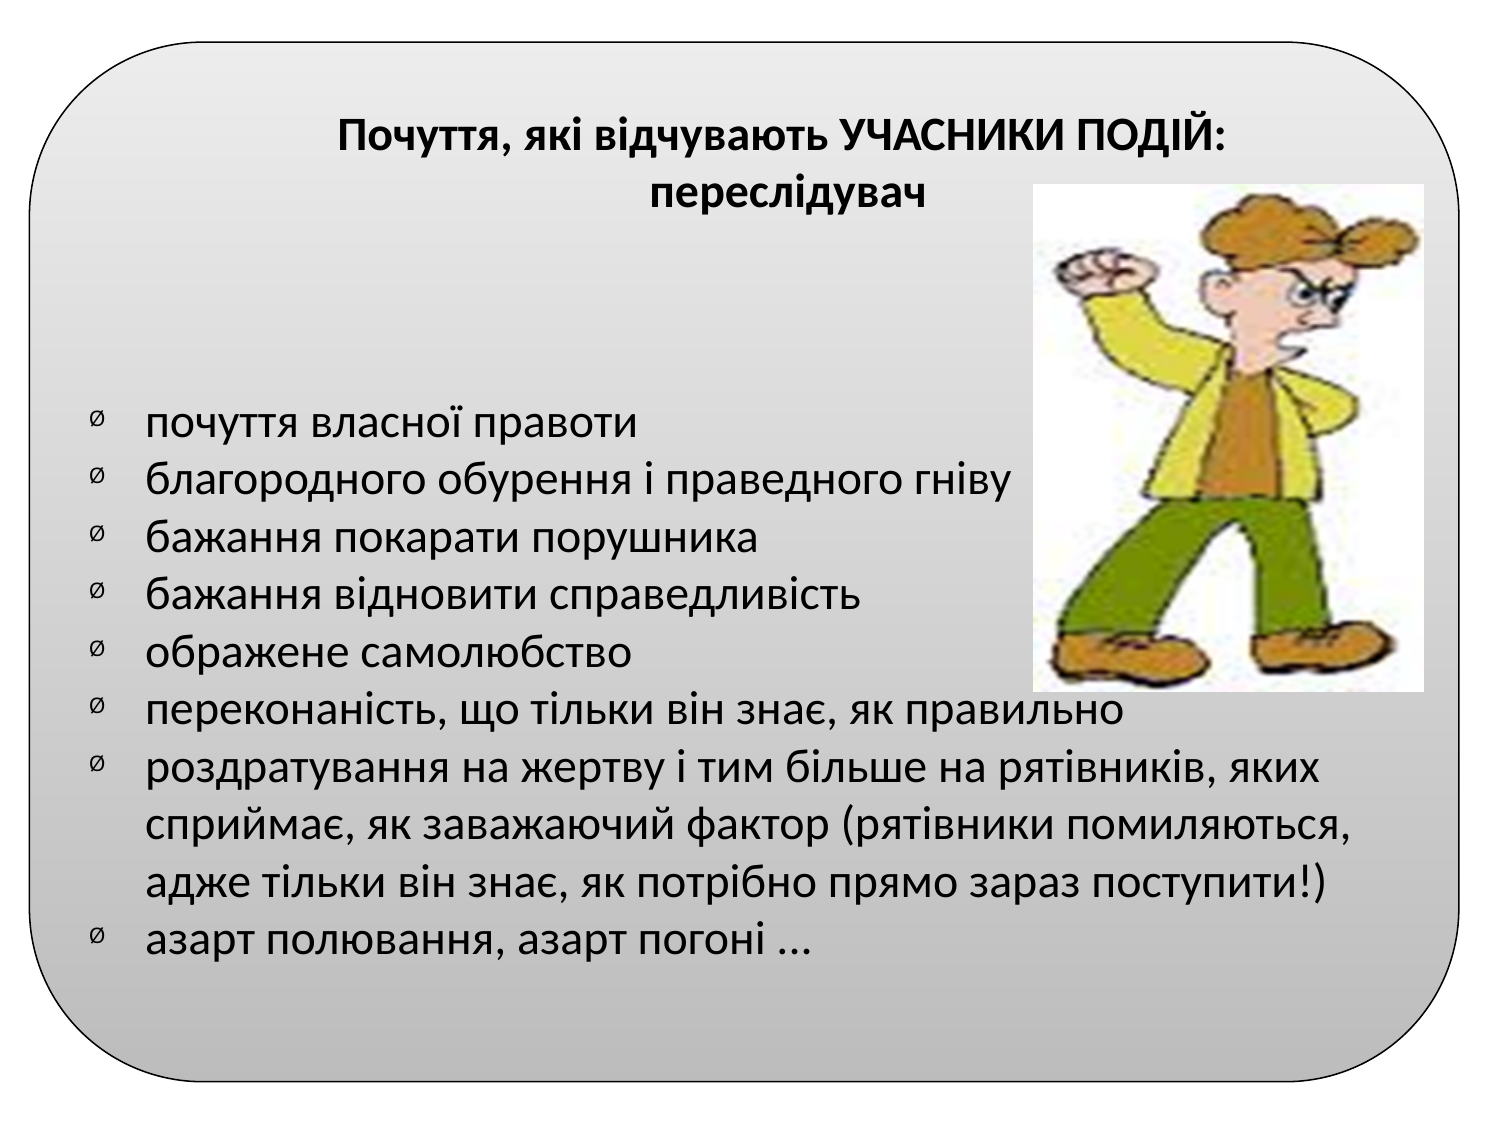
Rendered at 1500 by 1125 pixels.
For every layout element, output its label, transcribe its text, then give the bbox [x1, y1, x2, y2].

text_box Почуття, які відчувають УЧАСНИКИ ПОДІЙ: переслідувач почуття власної правоти благородного обурення і праведного гніву бажання покарати порушника бажання відновити справедливість ображене самолюбство переконаність, що тільки він знає, як правильно роздратування на жертву і тим більше на рятівників, яких сприймає, як заважаючий фактор (рятівники помиляються, адже тільки він знає, як потрібно прямо зараз поступити!) азарт полювання, азарт погоні ... [29, 42, 1459, 1082]
picture [1033, 184, 1424, 692]
